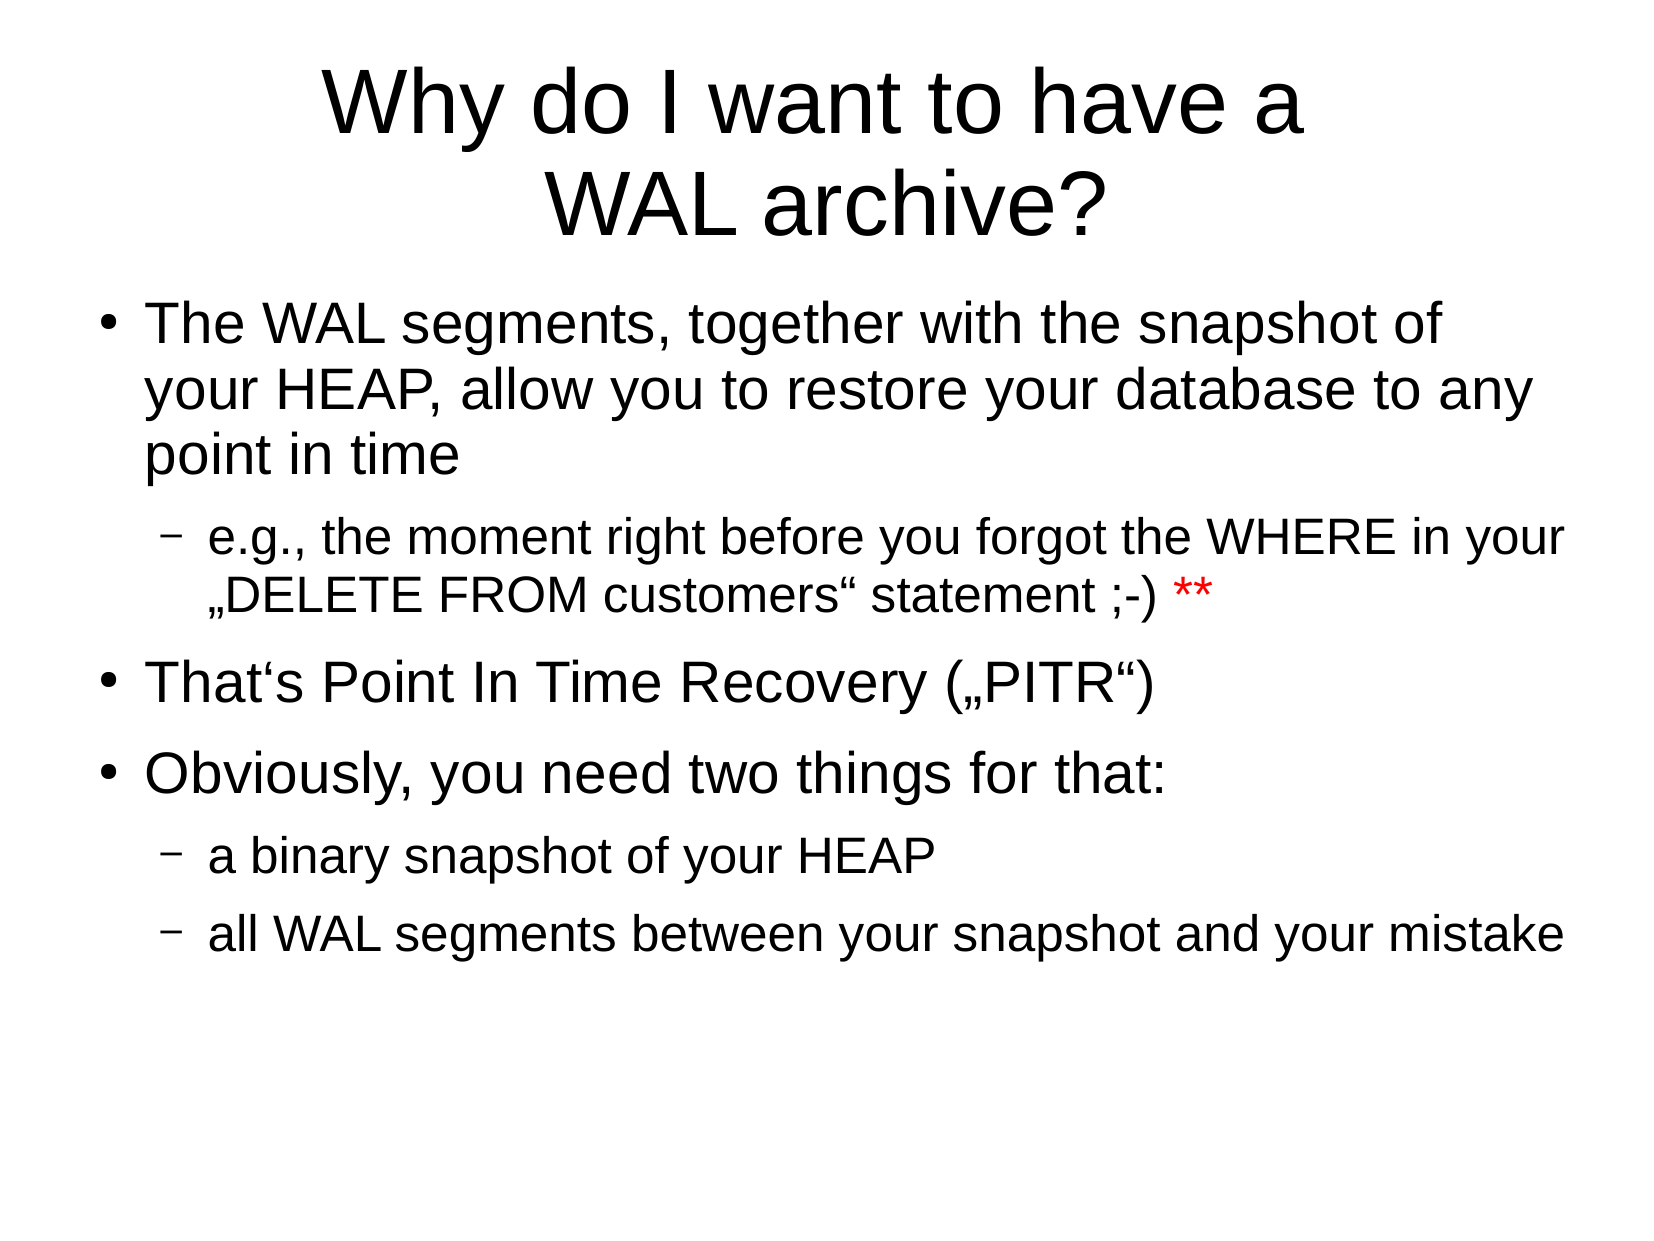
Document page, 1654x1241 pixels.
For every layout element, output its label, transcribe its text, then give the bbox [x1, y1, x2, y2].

title Why do I want to have a WAL archive? [82, 49, 1571, 257]
list The WAL segments, together with the snapshot of your HEAP, allow you to restore your database to any point in time e.g., the moment right before you forgot the WHERE in your „DELETE FROM customers“ statement ;-) ** That‘s Point In Time Recovery („PITR“) Obviously, you need two things for that: a binary snapshot of your HEAP all WAL segments between your snapshot and your mistake [82, 290, 1571, 1010]
